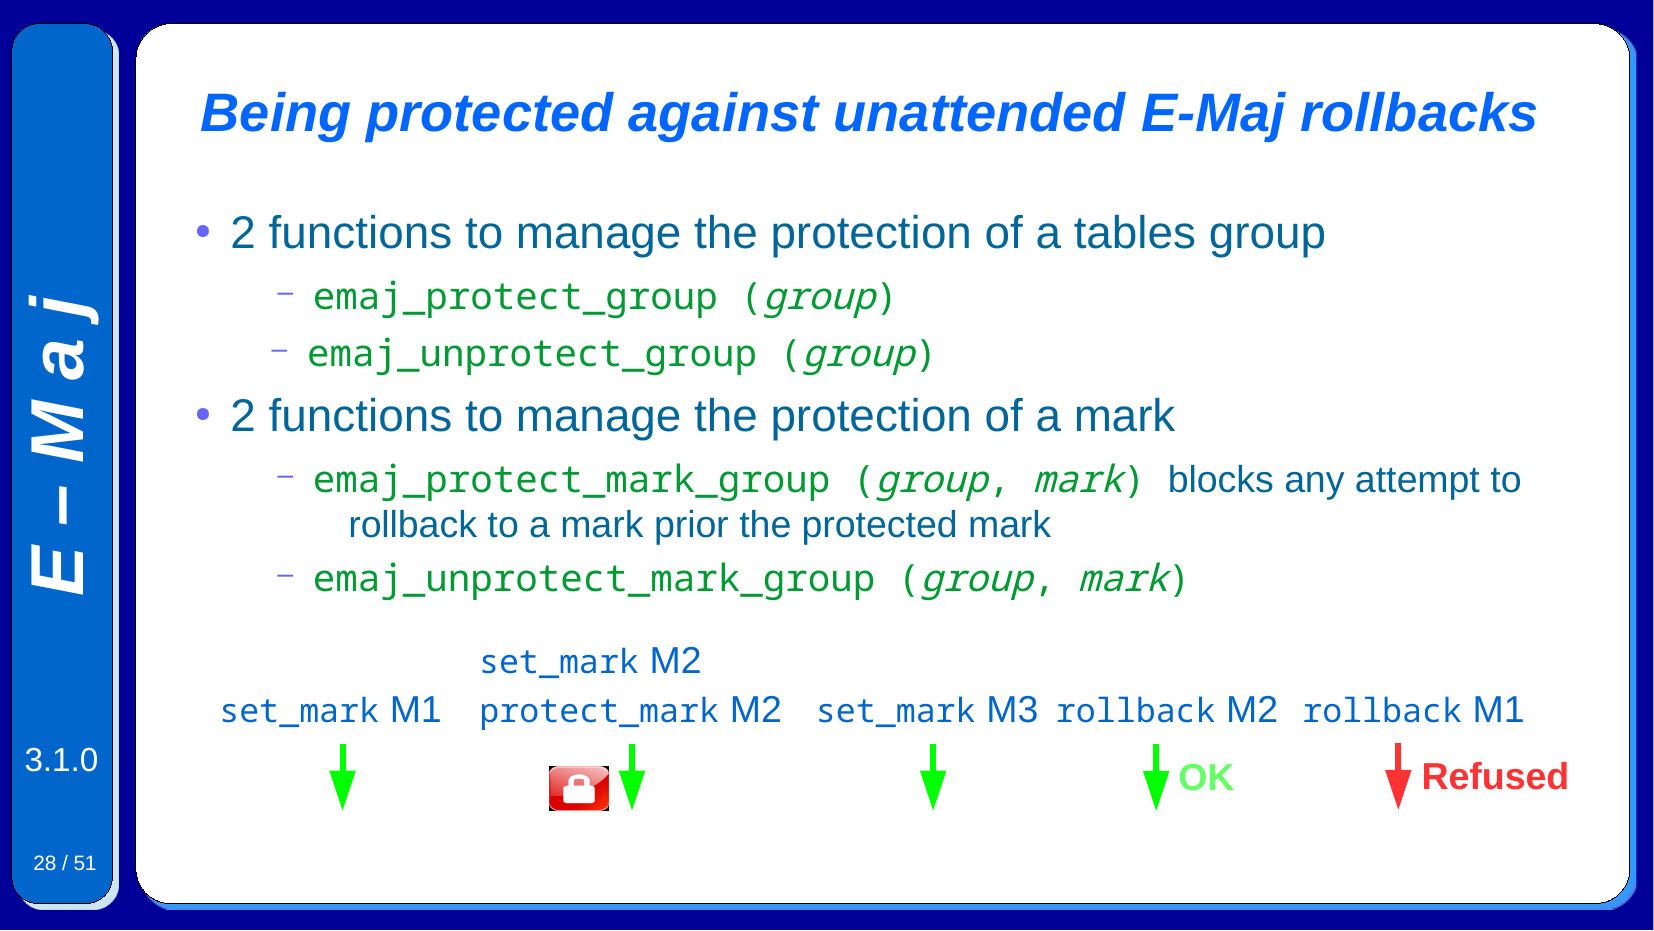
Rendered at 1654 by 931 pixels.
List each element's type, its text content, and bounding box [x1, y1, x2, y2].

text_box set_mark M1 [204, 680, 461, 739]
text_box protect_mark M2 [464, 680, 797, 739]
list 2 functions to manage the protection of a tables group emaj_protect_group (group) emaj_unprotect_group (group) 2 functions to manage the protection of a mark emaj_protect_mark_group (group, mark) blocks any attempt to rollback to a mark prior the protected mark emaj_unprotect_mark_group (group, mark) [177, 206, 1587, 591]
text_box OK [1163, 749, 1250, 806]
picture [549, 766, 609, 811]
text_box Refused [1396, 748, 1595, 811]
text_box set_mark M3 [801, 680, 1058, 739]
text_box rollback M2 [1058, 680, 1287, 739]
text_box rollback M1 [1287, 680, 1540, 739]
title Being protected against unattended E-Maj rollbacks [200, 34, 1575, 191]
text_box set_mark M2 [464, 630, 721, 680]
